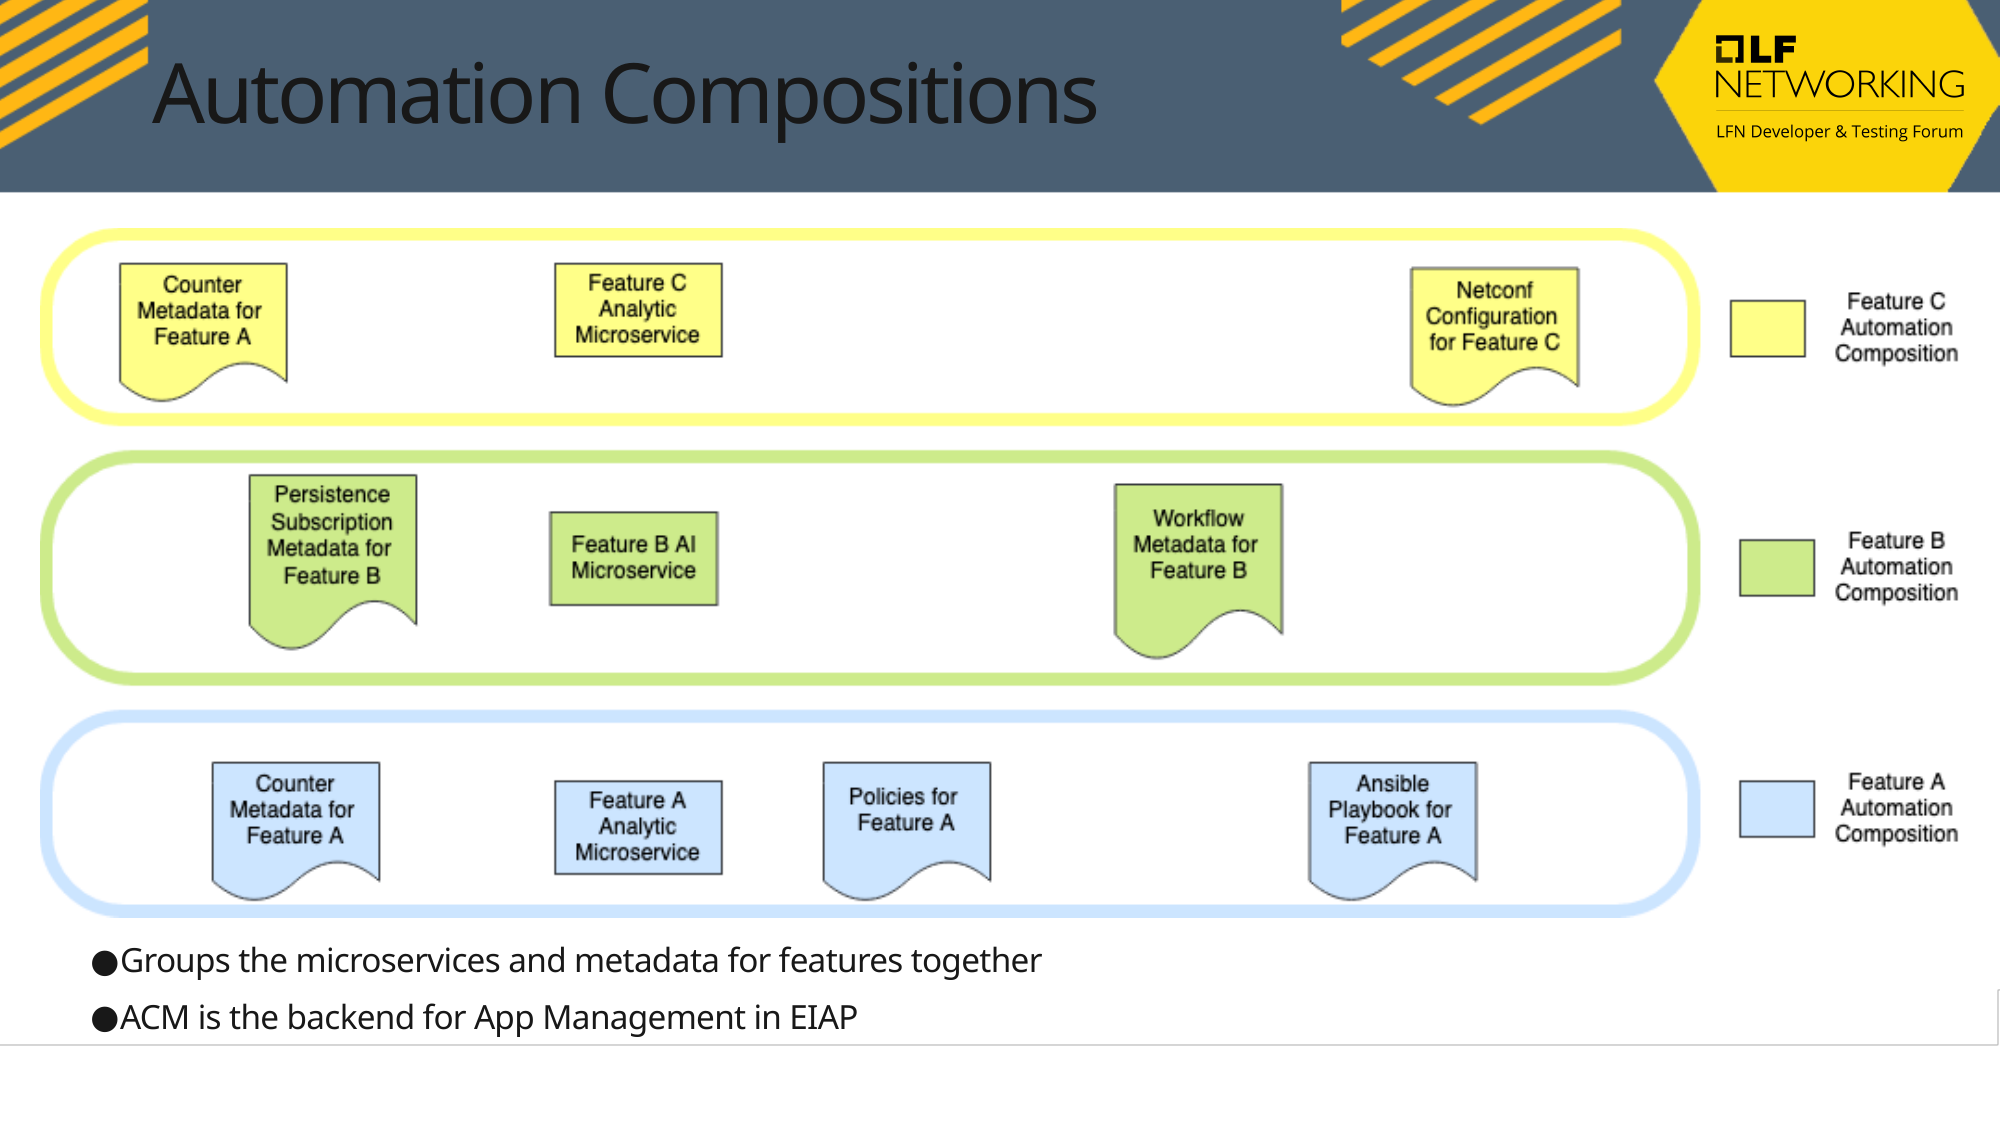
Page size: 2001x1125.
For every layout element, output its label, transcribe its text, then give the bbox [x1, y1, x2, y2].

title Automation Compositions [137, 5, 1655, 191]
text_box Groups the microservices and metadata for features together ACM is the backend for App Management in EIAP [78, 933, 1922, 1034]
picture [0, 0, 2000, 1047]
